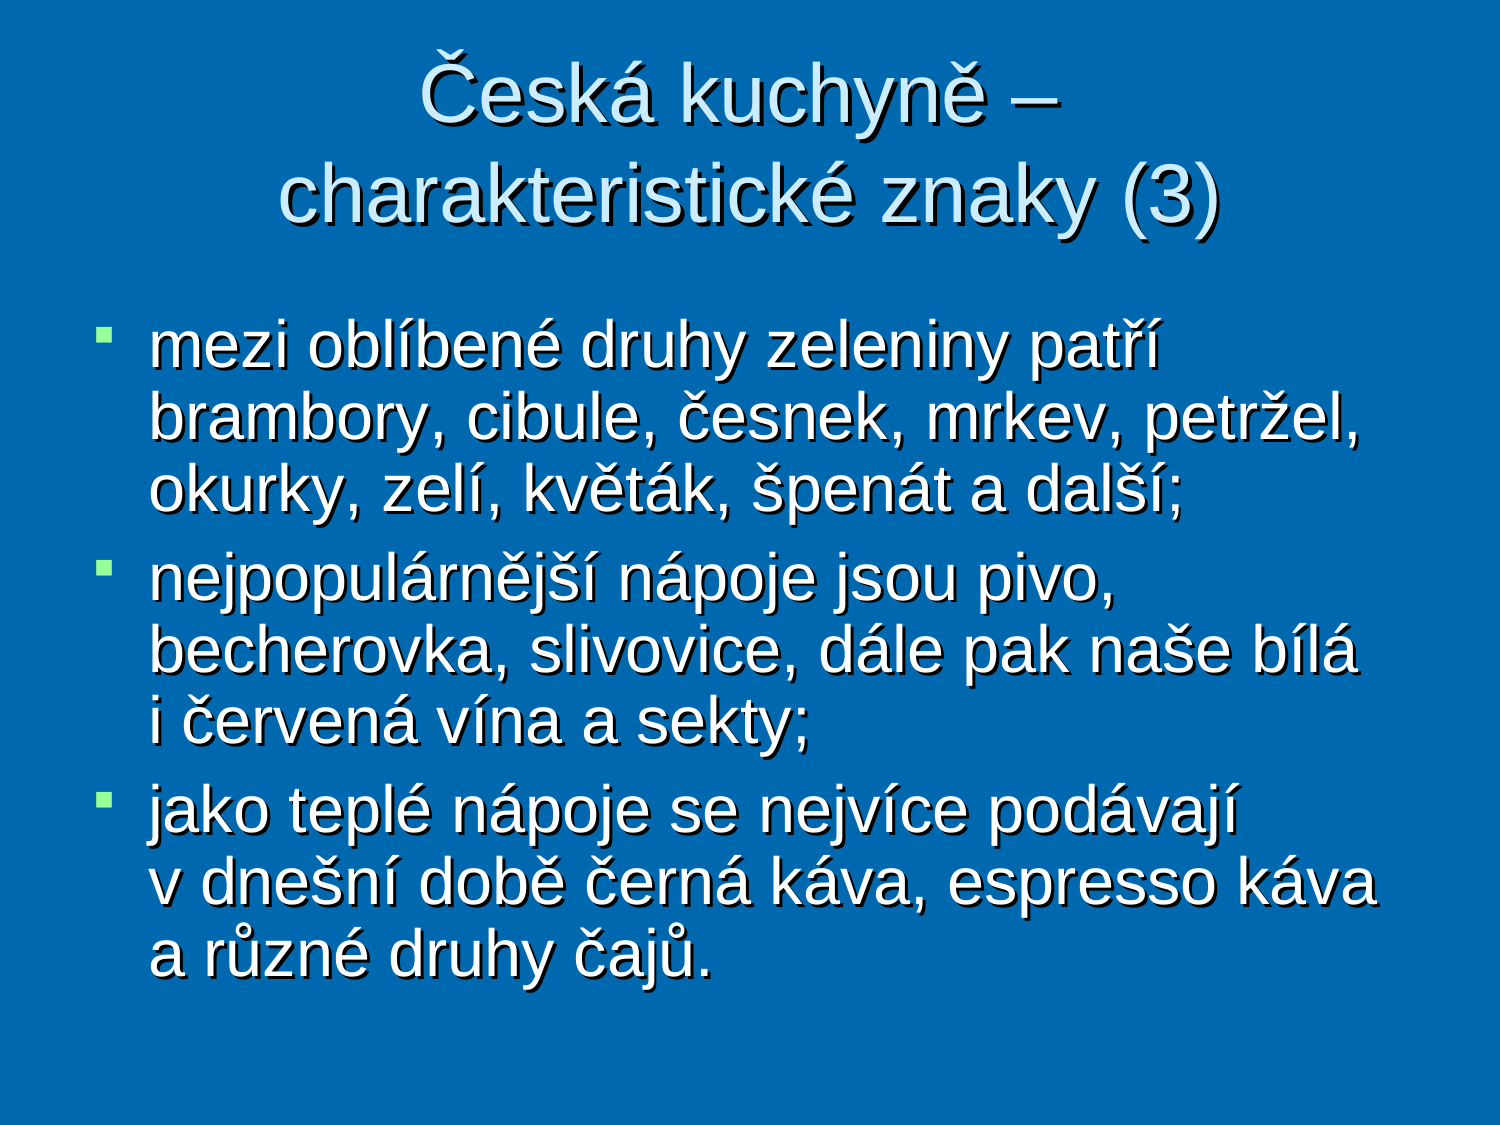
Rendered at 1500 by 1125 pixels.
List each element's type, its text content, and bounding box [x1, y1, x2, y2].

title Česká kuchyně – charakteristické znaky (3) [75, 31, 1426, 247]
list mezi oblíbené druhy zeleniny patří brambory, cibule, česnek, mrkev, petržel, okurky, zelí, květák, špenát a další; nejpopulárnější nápoje jsou pivo, becherovka, slivovice, dále pak naše bílá i červená vína a sekty; jako teplé nápoje se nejvíce podávají v dnešní době černá káva, espresso káva a různé druhy čajů. [76, 302, 1427, 1046]
